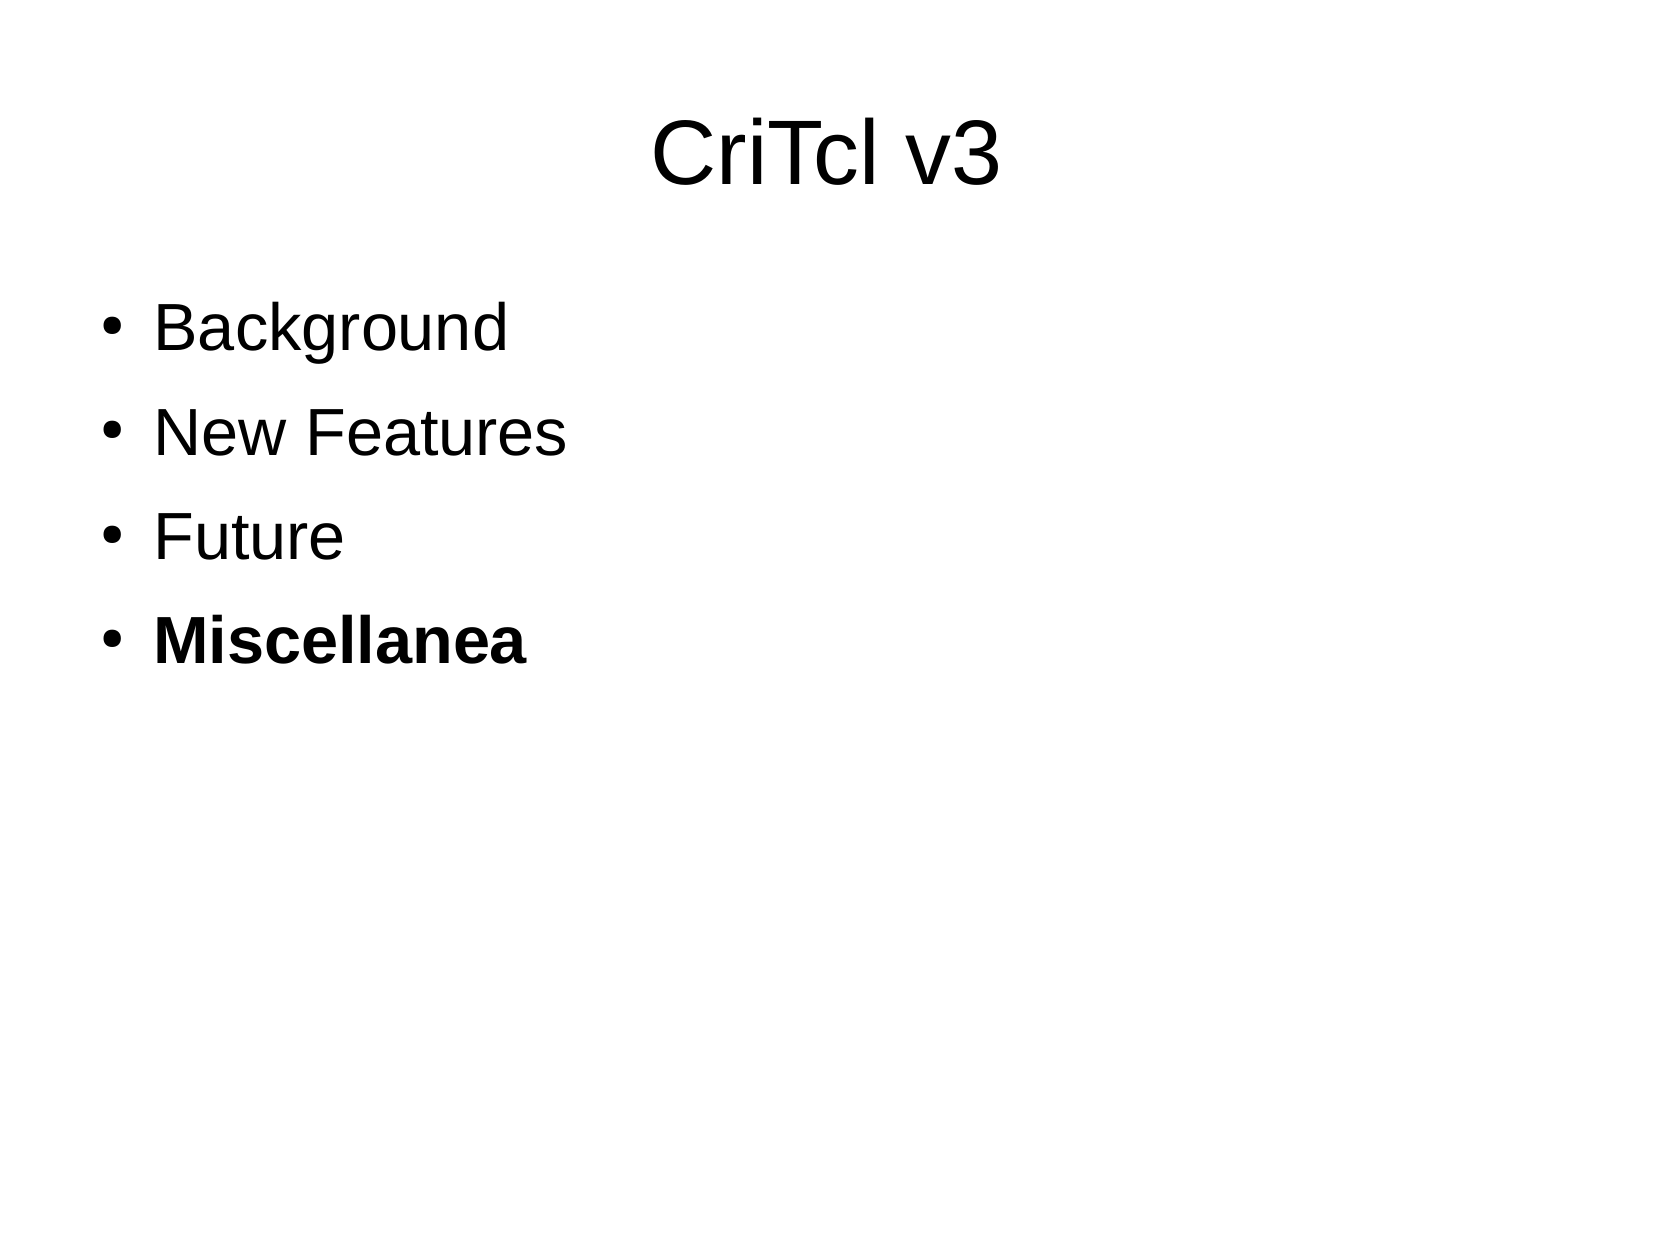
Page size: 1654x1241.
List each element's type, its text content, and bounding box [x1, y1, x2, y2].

title CriTcl v3 [82, 56, 1571, 250]
list Background New Features Future Miscellanea [82, 290, 1571, 1094]
